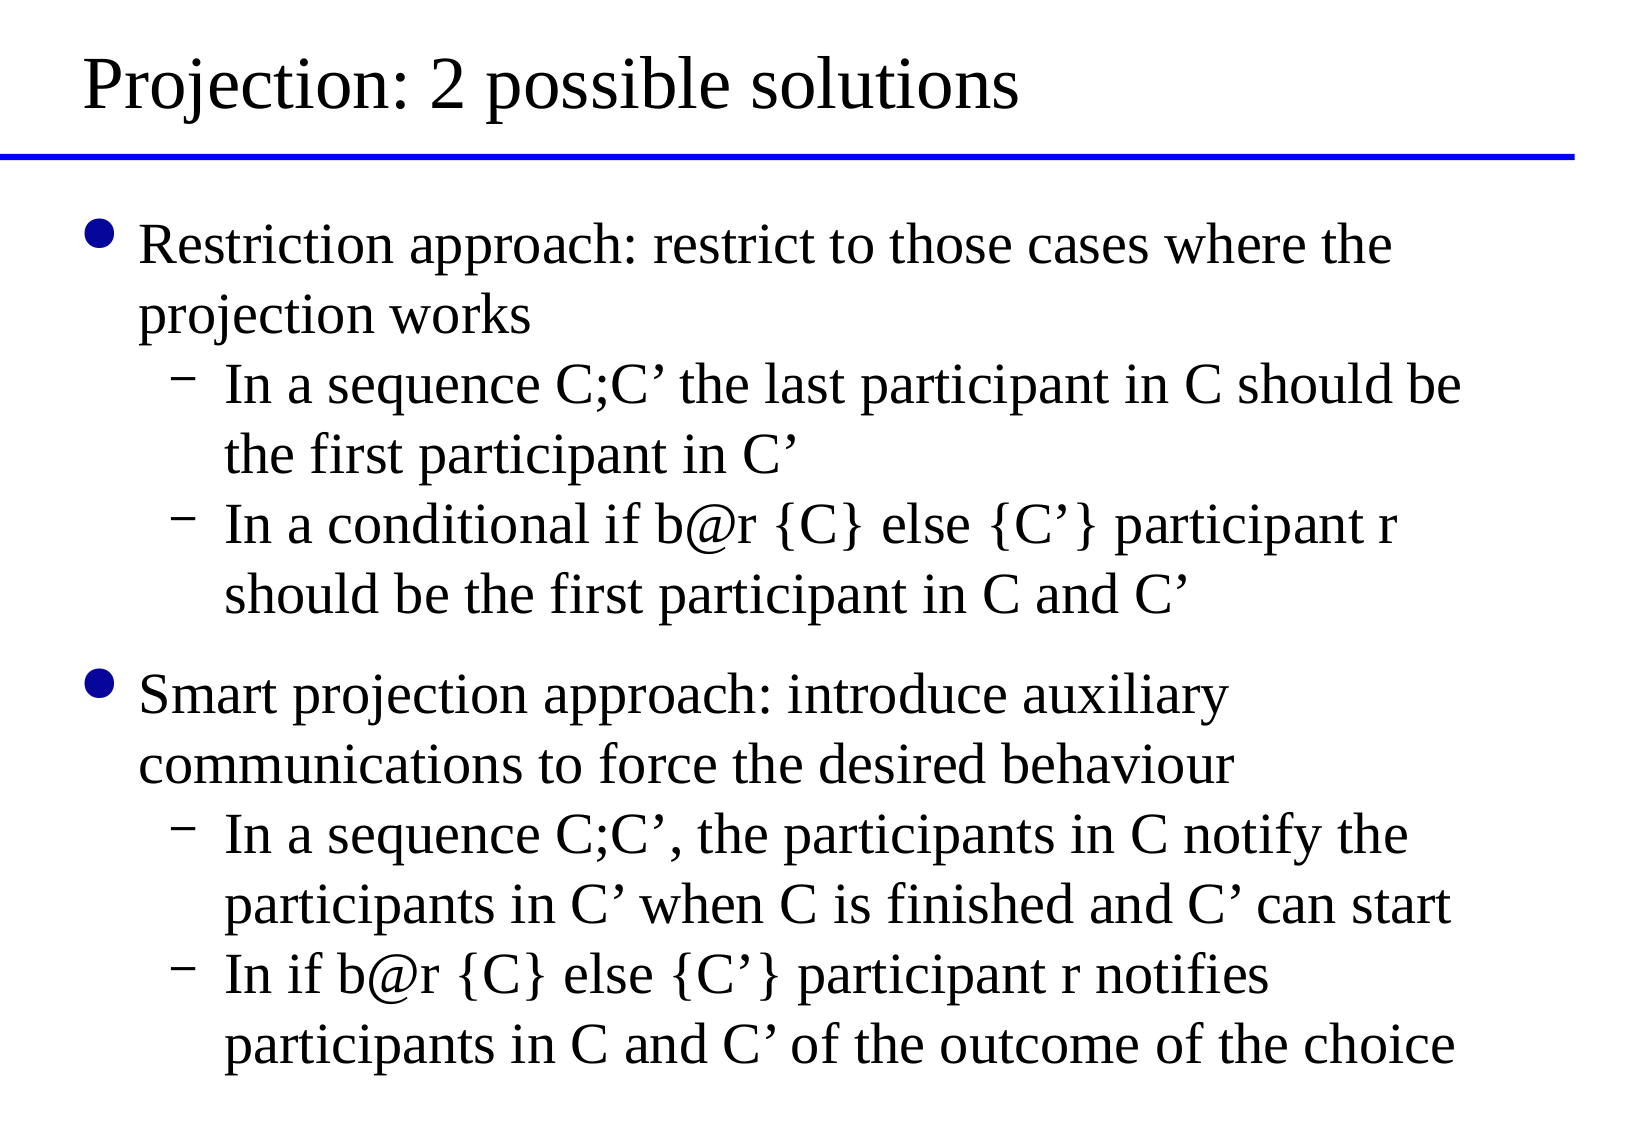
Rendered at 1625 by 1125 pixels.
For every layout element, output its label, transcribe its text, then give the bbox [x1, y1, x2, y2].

list Restriction approach: restrict to those cases where the projection works In a sequence C;C’ the last participant in C should be the first participant in C’ In a conditional if b@r {C} else {C’} participant r should be the first participant in C and C’ Smart projection approach: introduce auxiliary communications to force the desired behaviour In a sequence C;C’, the participants in C notify the participants in C’ when C is finished and C’ can start In if b@r {C} else {C’} participant r notifies participants in C and C’ of the outcome of the choice [67, 198, 1546, 1061]
title Projection: 2 possible solutions [67, 27, 1544, 131]
